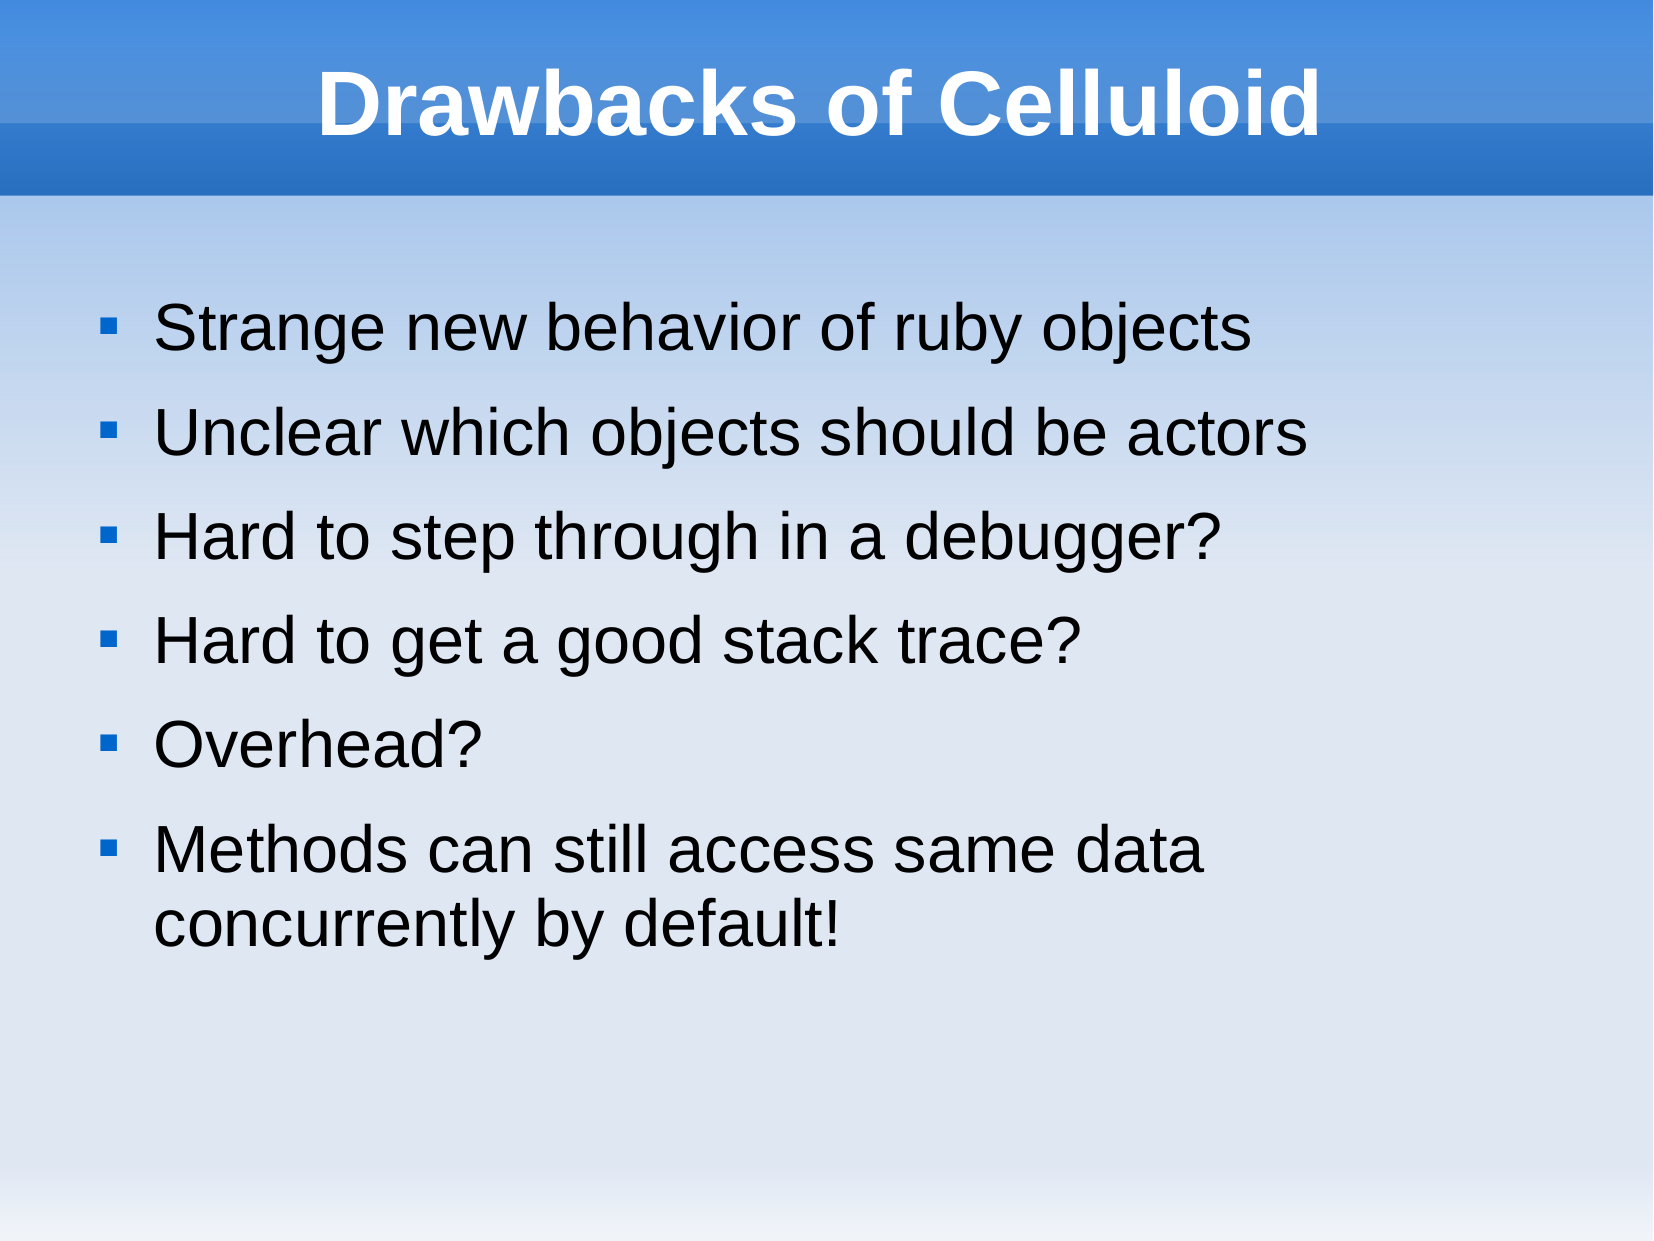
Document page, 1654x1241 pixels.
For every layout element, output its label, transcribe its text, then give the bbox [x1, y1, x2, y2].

title Drawbacks of Celluloid [76, 7, 1565, 200]
picture [0, 0, 1654, 1241]
list Strange new behavior of ruby objects Unclear which objects should be actors Hard to step through in a debugger? Hard to get a good stack trace? Overhead? Methods can still access same data concurrently by default! [82, 290, 1571, 1095]
